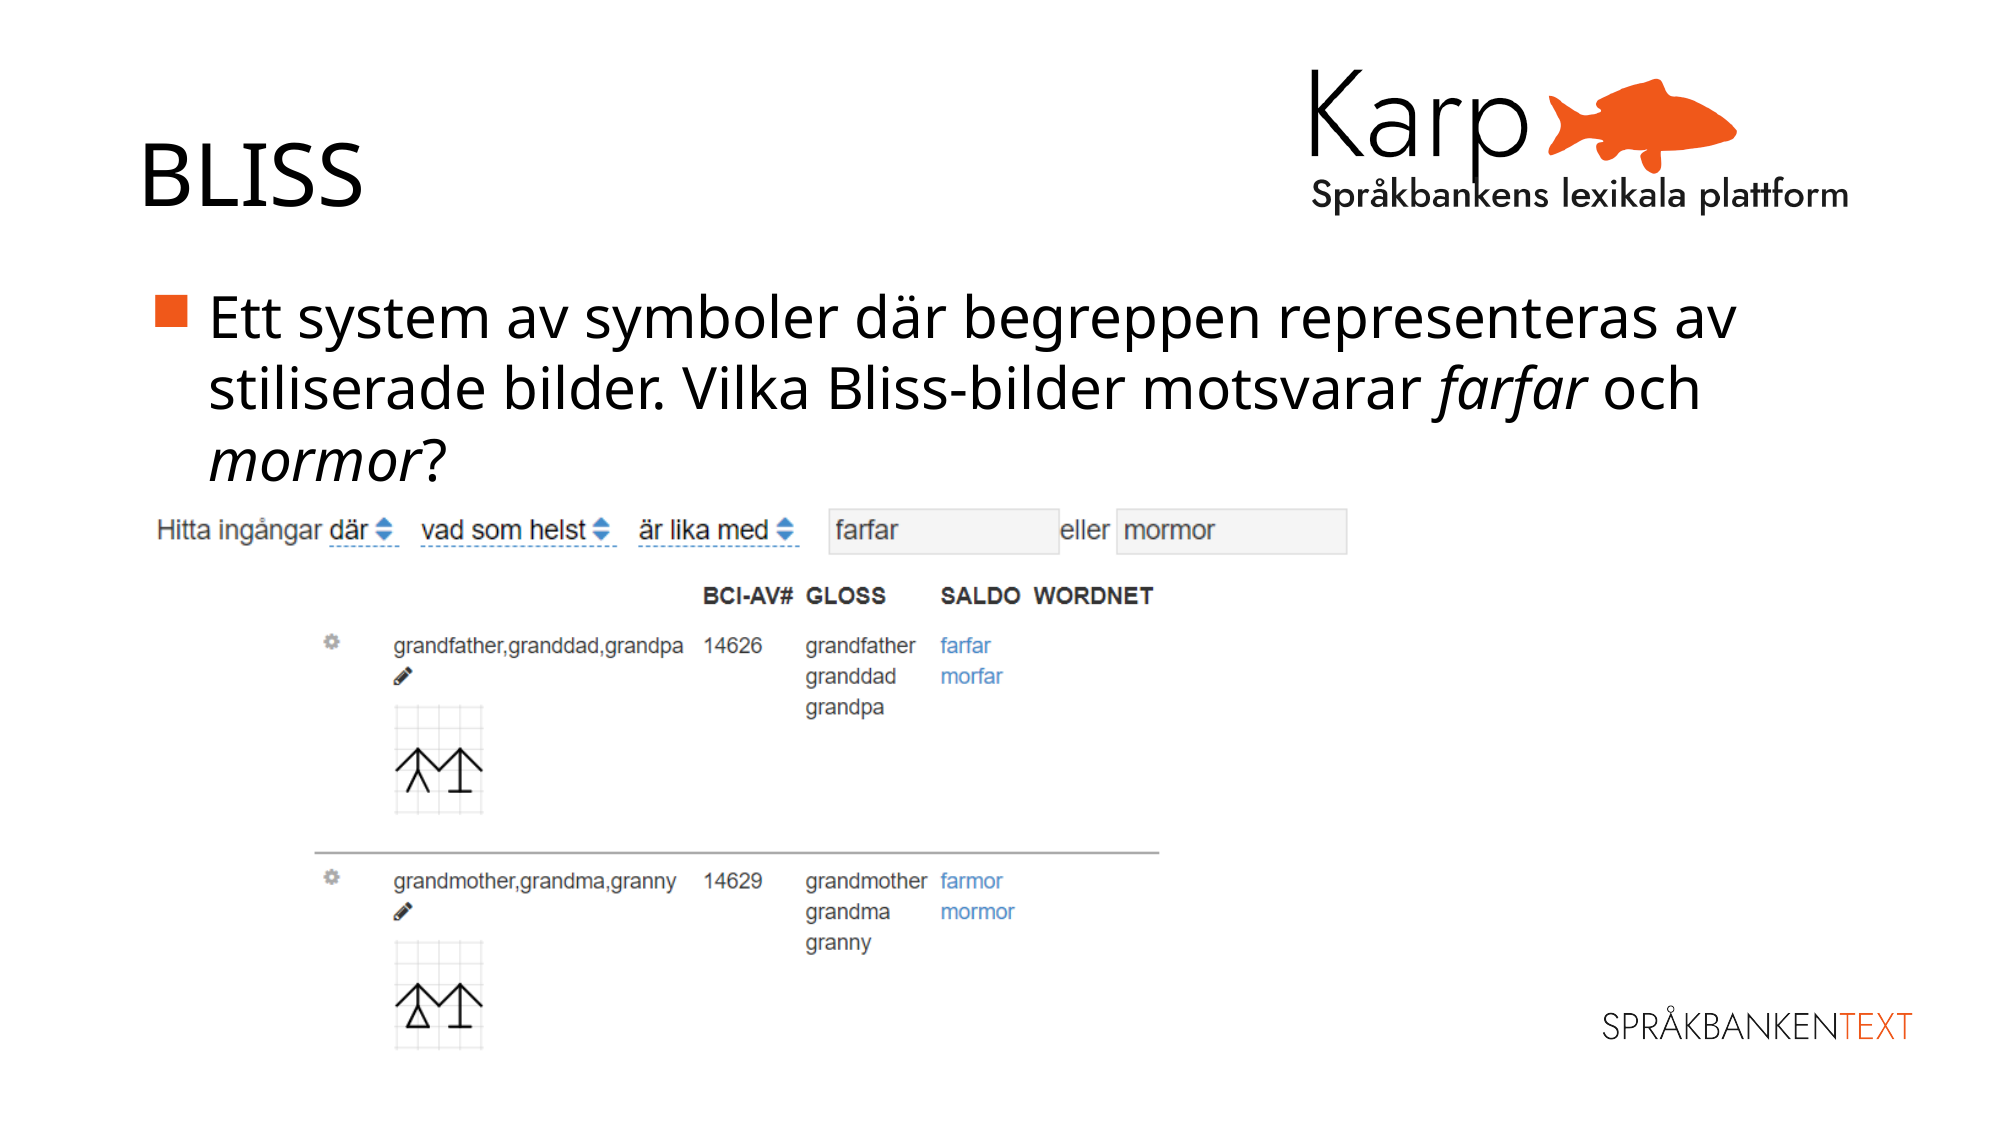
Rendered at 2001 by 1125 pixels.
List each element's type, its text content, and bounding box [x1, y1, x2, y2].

picture [147, 501, 1363, 572]
list Ett system av symboler där begreppen representeras av stiliserade bilder. Vilka Bliss-bilder motsvarar farfar och mormor? [137, 281, 1861, 904]
picture [1300, 53, 1863, 234]
picture [1600, 998, 1959, 1125]
picture [311, 576, 1179, 1059]
title Bliss [137, 109, 1863, 236]
